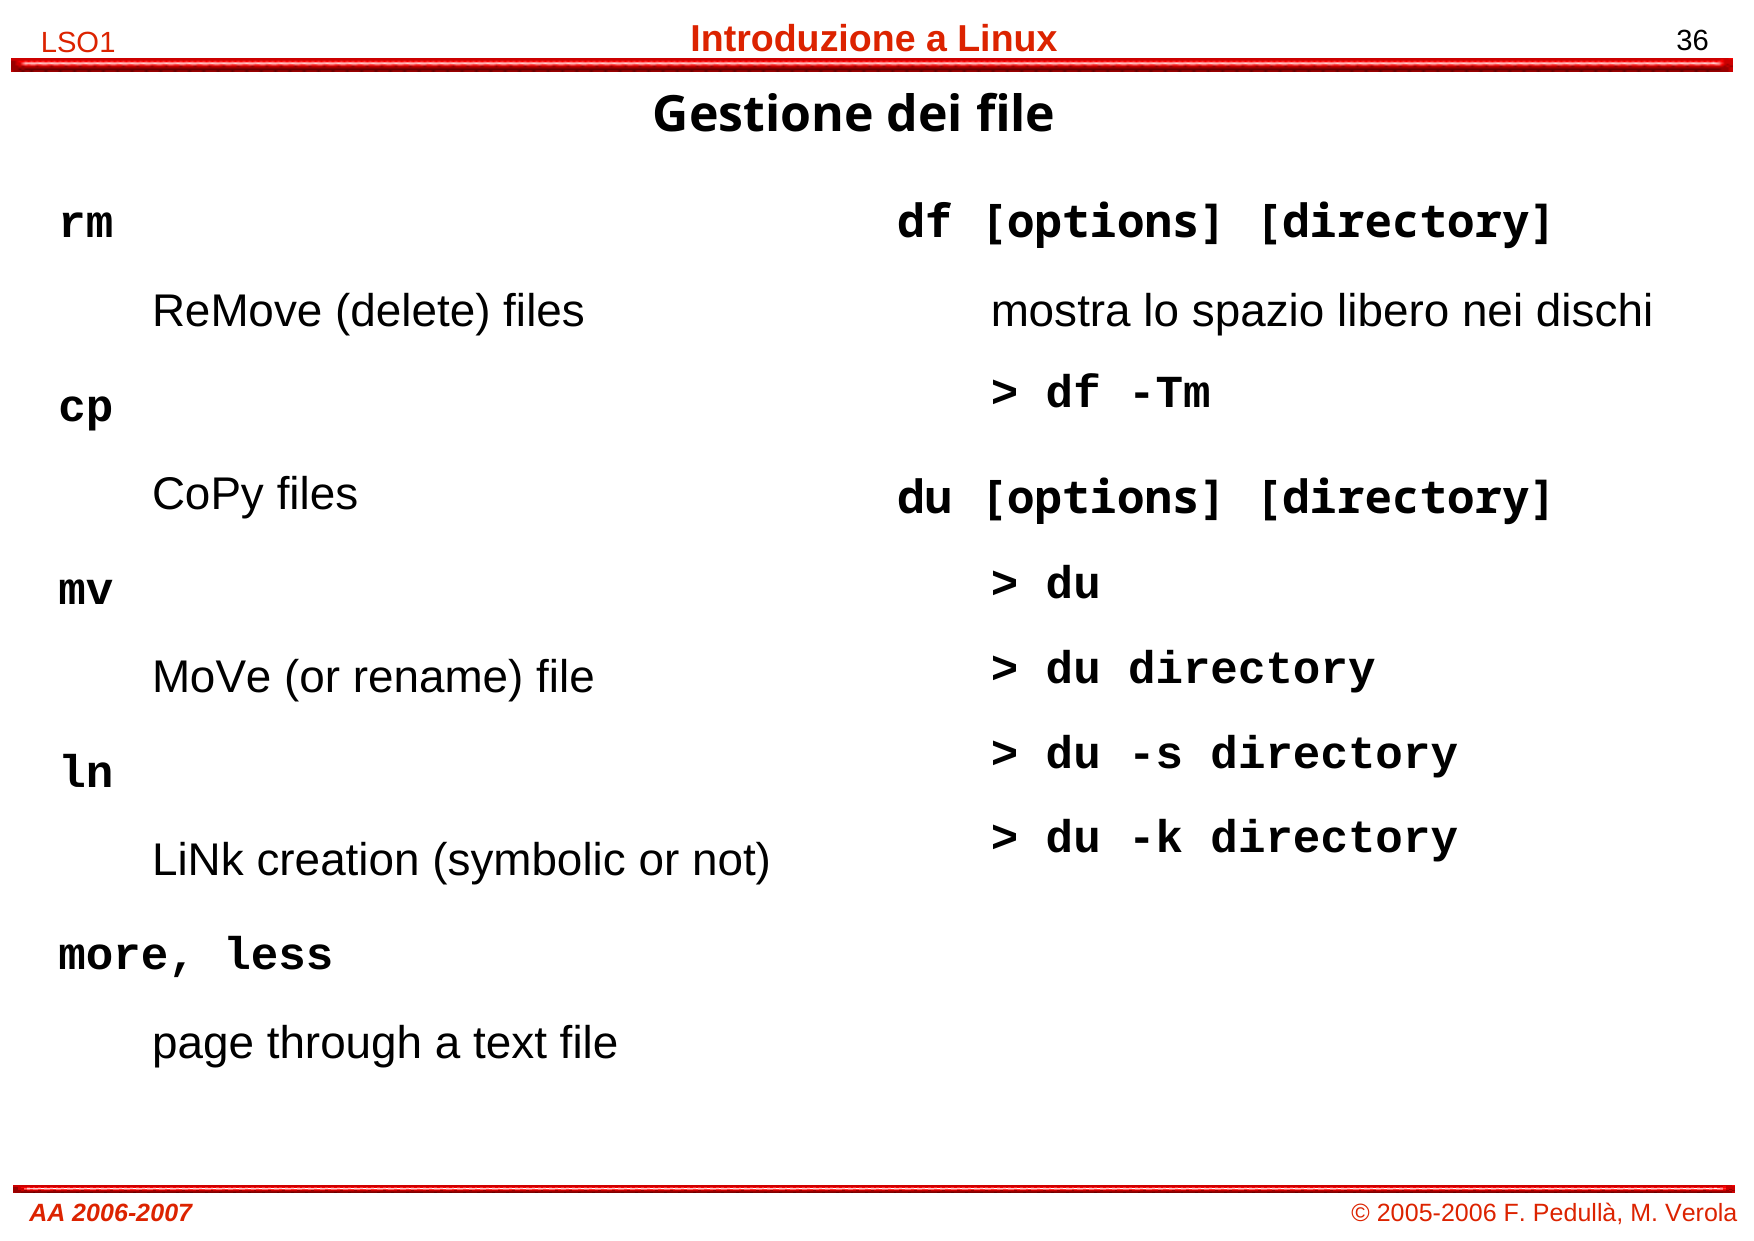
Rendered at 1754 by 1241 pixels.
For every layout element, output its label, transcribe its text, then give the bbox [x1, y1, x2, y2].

title Gestione dei file [652, 66, 1101, 162]
picture [13, 1185, 1735, 1193]
list df [options] [directory] mostra lo spazio libero nei dischi > df -Tm du [options] [directory] > du > du directory > du -s directory > du -k directory [897, 188, 1696, 1133]
picture [11, 58, 1733, 72]
list rm ReMove (delete) files cp CoPy files mv MoVe (or rename) file ln LiNk creation (symbolic or not) more, less page through a text file [58, 196, 858, 1133]
